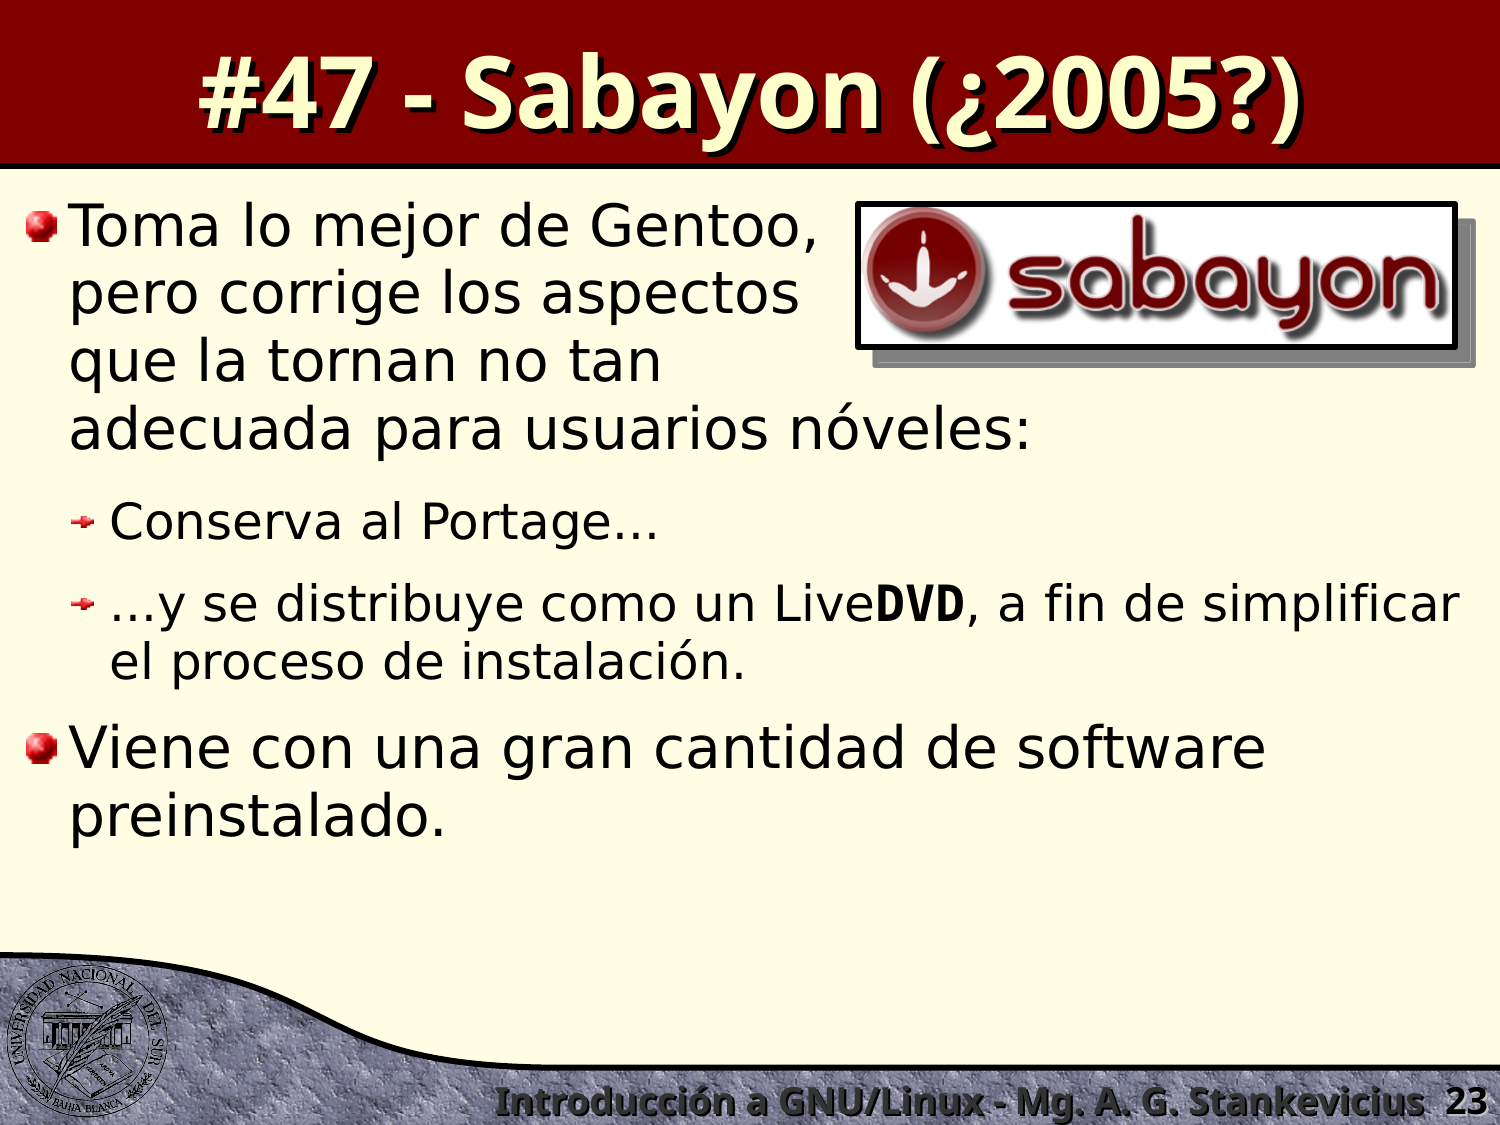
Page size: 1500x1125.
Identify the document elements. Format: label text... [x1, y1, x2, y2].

picture [0, 956, 1500, 1125]
picture [1059, 1100, 1065, 1110]
list Toma lo mejor de Gentoo, pero corrige los aspectos que la tornan no tan adecuada para usuarios nóveles: Conserva al Portage... ...y se distribuye como un LiveDVD, a fin de simplificar el proceso de instalación. Viene con una gran cantidad de software preinstalado. [11, 192, 1486, 935]
title #47 - Sabayon (¿2005?) [15, 12, 1485, 153]
picture [861, 206, 1452, 345]
